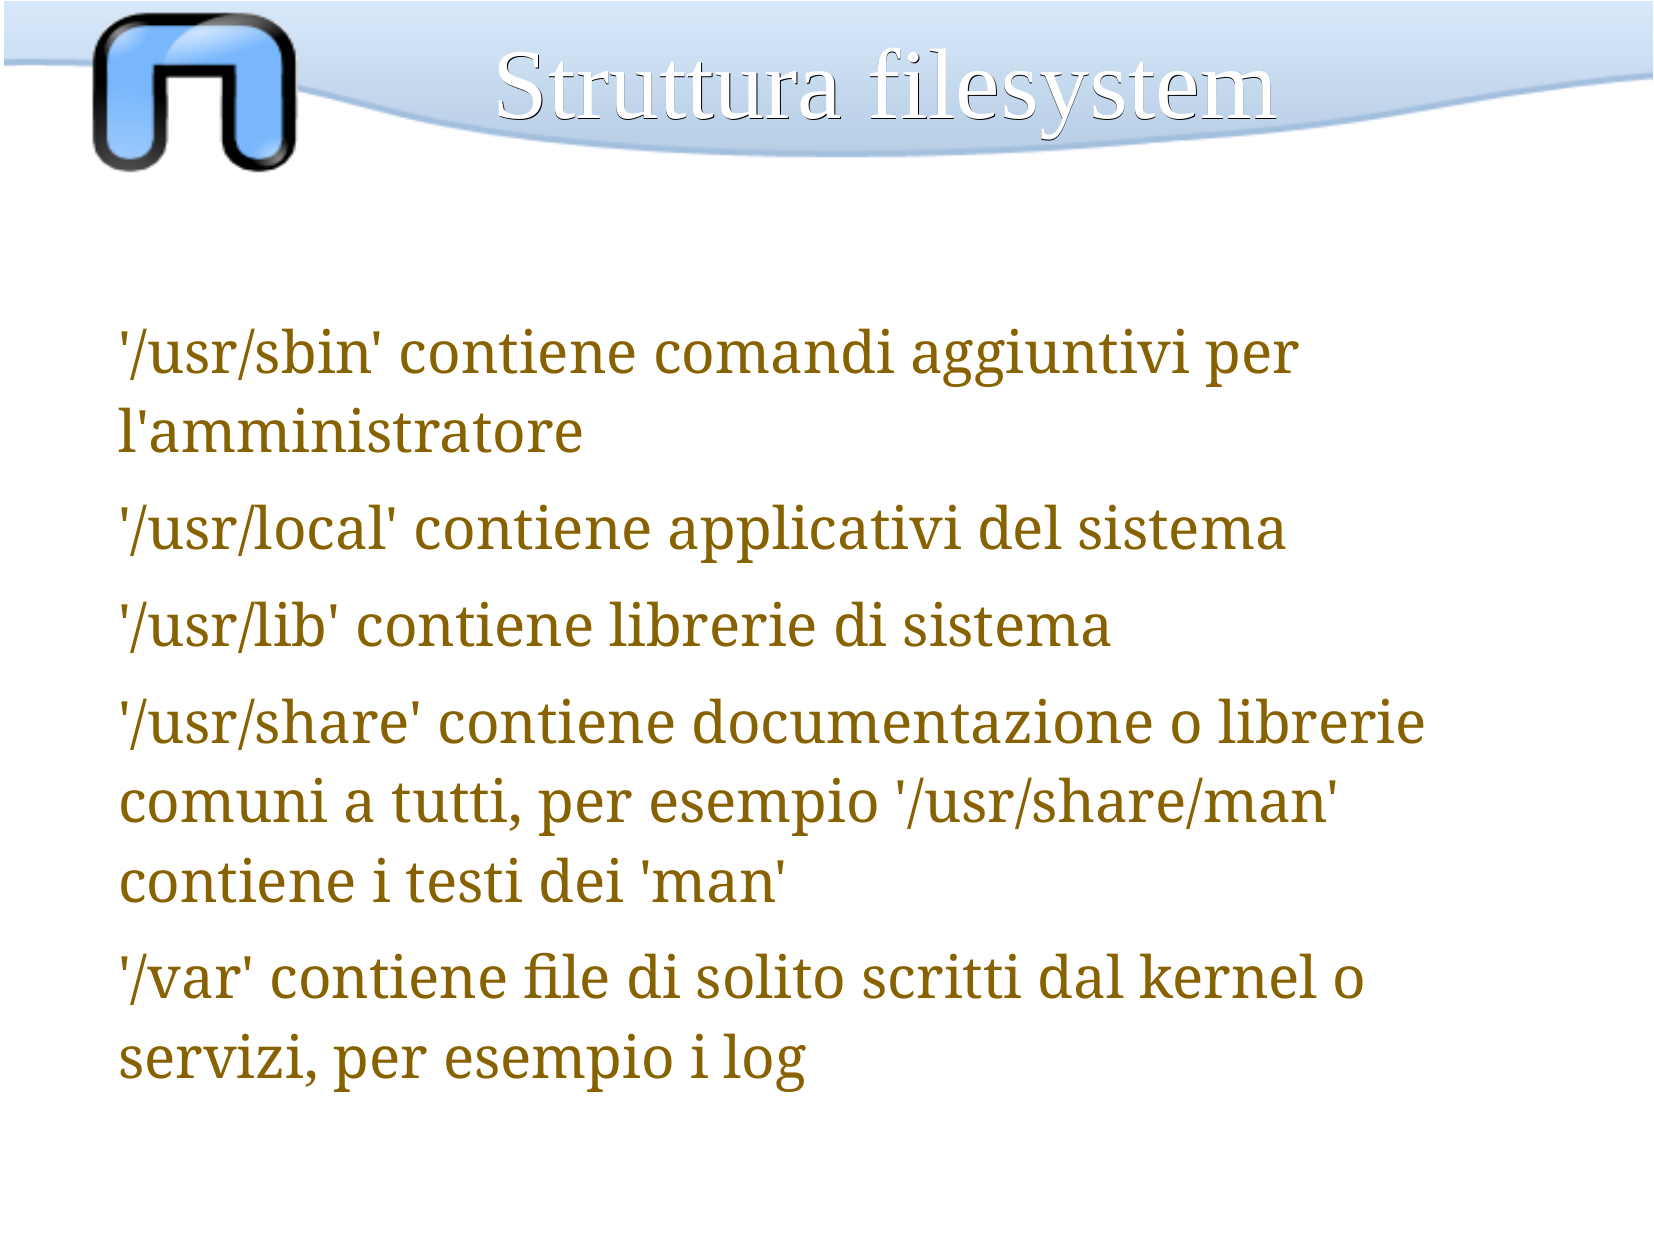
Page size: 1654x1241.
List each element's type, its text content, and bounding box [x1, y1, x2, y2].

text_box Struttura filesystem [472, 29, 1300, 266]
picture [0, 0, 1654, 1241]
list '/usr/sbin' contiene comandi aggiuntivi per l'amministratore '/usr/local' contiene applicativi del sistema '/usr/lib' contiene librerie di sistema '/usr/share' contiene documentazione o librerie comuni a tutti, per esempio '/usr/share/man' contiene i testi dei 'man' '/var' contiene file di solito scritti dal kernel o servizi, per esempio i log [118, 311, 1531, 1093]
